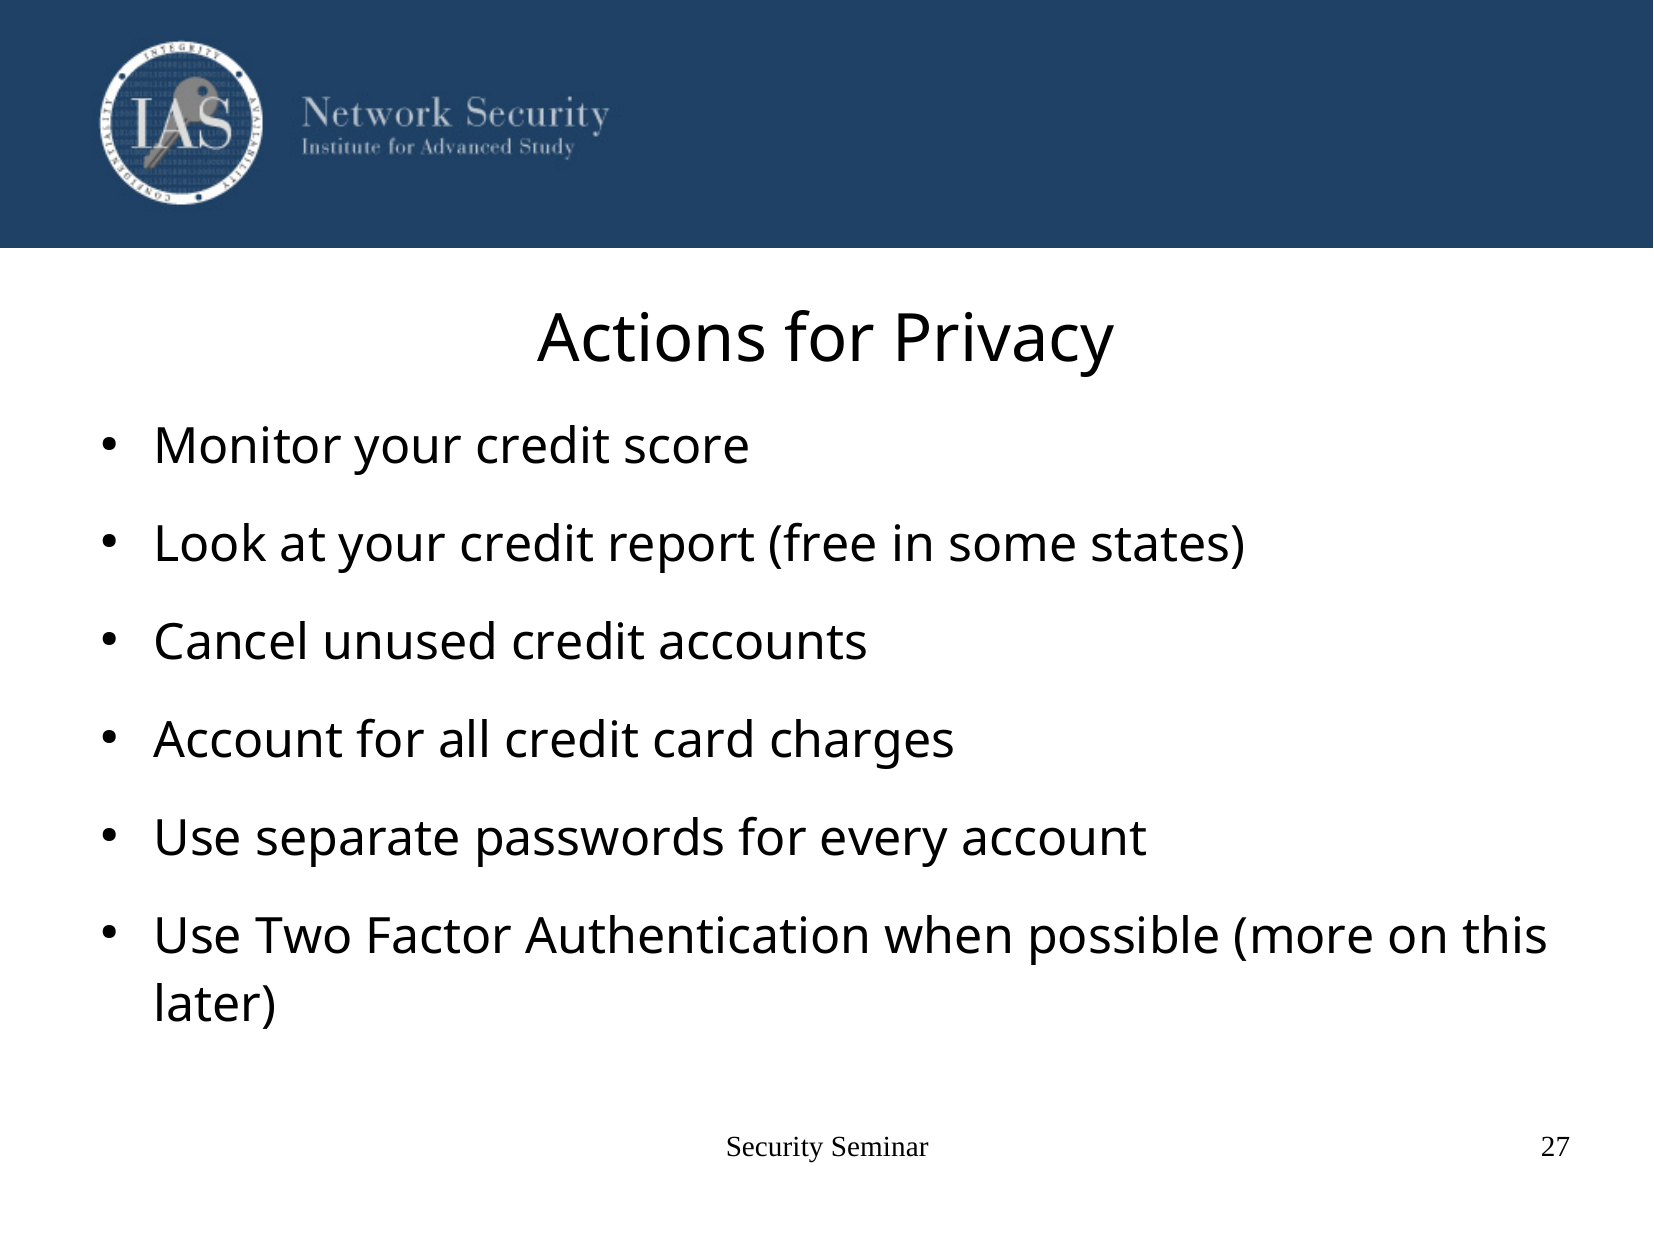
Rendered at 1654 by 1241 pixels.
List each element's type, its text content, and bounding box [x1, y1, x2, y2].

list Actions for Privacy Monitor your credit score Look at your credit report (free in some states) Cancel unused credit accounts Account for all credit card charges Use separate passwords for every account Use Two Factor Authentication when possible (more on this later) [82, 290, 1571, 1109]
picture [0, 0, 1653, 248]
